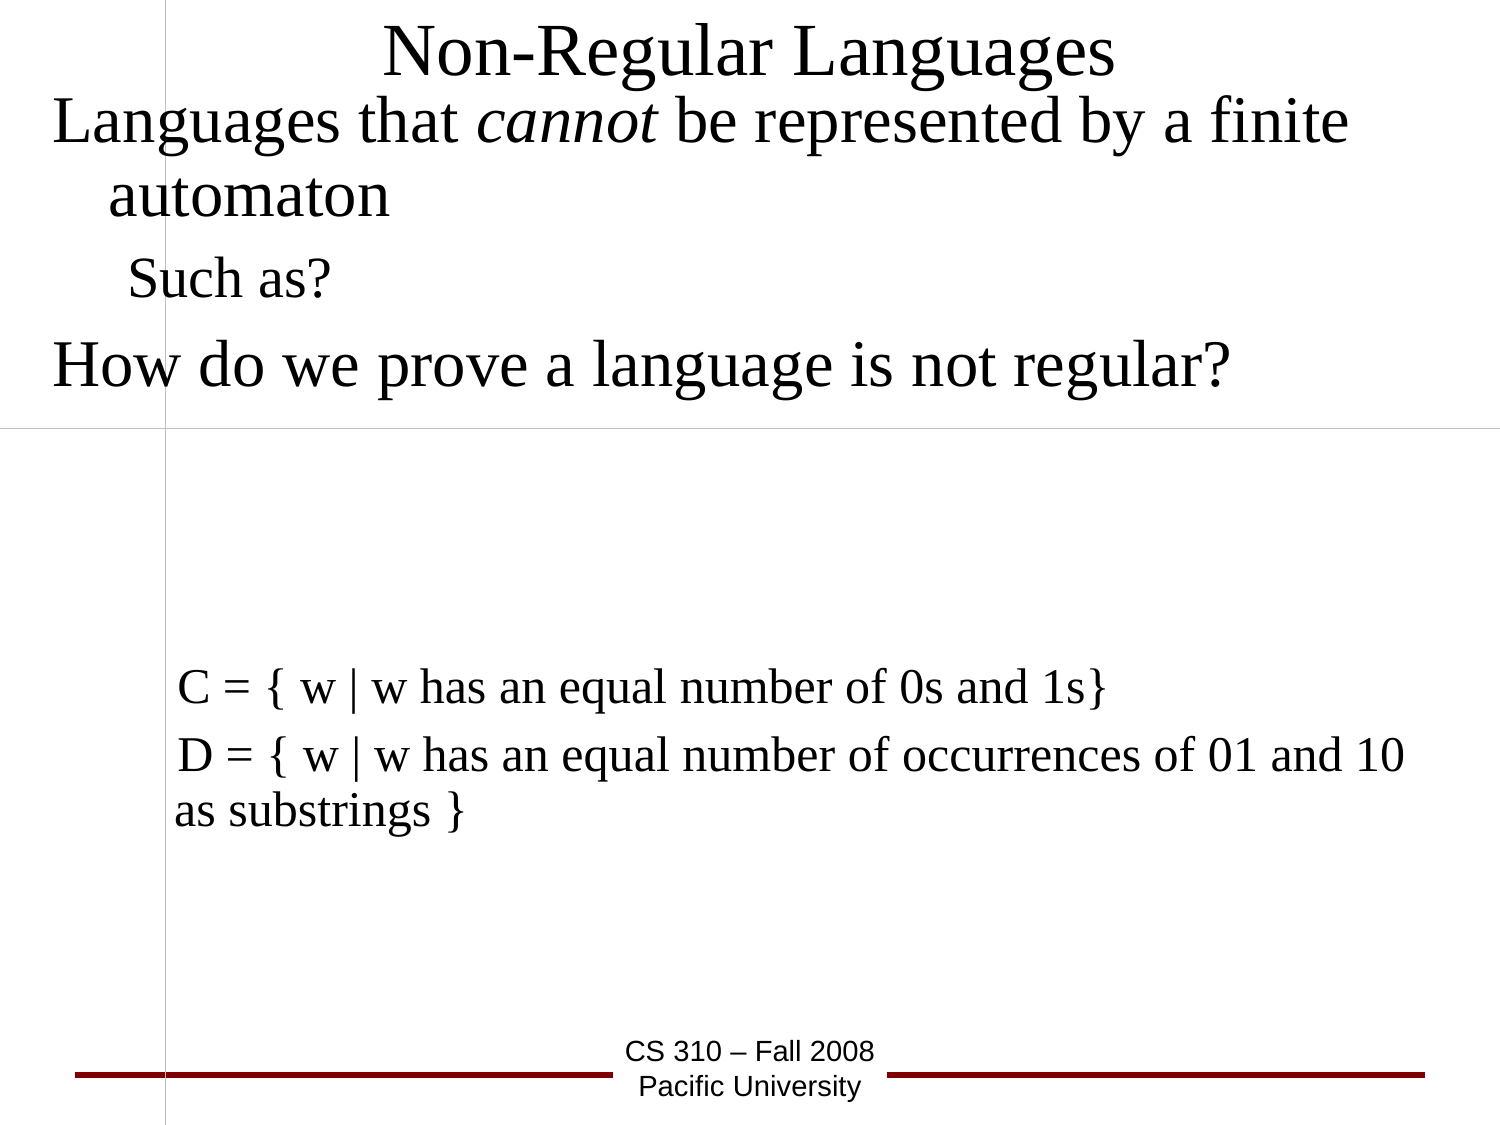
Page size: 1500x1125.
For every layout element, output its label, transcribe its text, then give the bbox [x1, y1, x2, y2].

title Non-Regular Languages [112, 0, 1388, 75]
list Languages that cannot be represented by a finite automaton Such as? How do we prove a language is not regular? C = { w | w has an equal number of 0s and 1s} D = { w | w has an equal number of occurrences of 01 and 10 as substrings } [37, 75, 1463, 1076]
